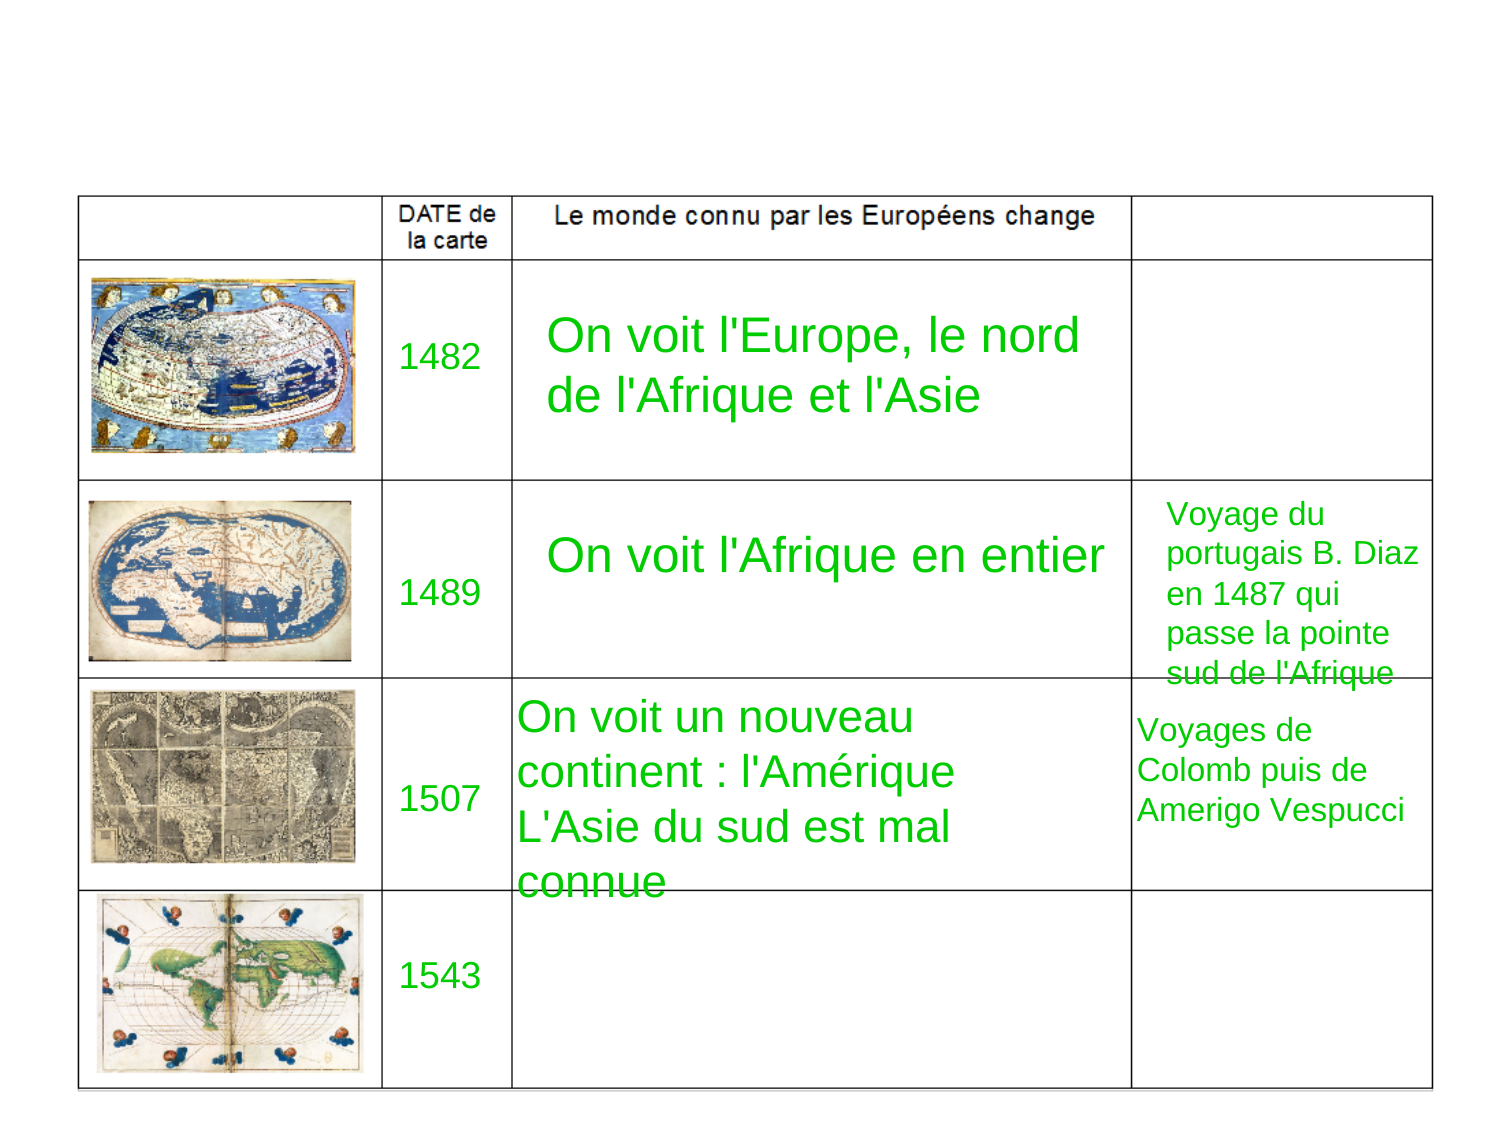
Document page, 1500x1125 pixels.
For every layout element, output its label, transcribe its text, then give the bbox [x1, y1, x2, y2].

text_box On voit l'Europe, le nord de l'Afrique et l'Asie [531, 295, 1123, 431]
text_box On voit l'Afrique en entier [531, 514, 1123, 590]
text_box On voit un nouveau continent : l'Amérique L'Asie du sud est mal connue [501, 679, 1123, 975]
text_box 1489 [383, 560, 502, 621]
picture [67, 185, 1447, 1093]
text_box Voyages de Colomb puis de Amerigo Vespucci [1122, 700, 1447, 836]
text_box 1543 [383, 944, 502, 1004]
text_box 1482 [383, 324, 502, 385]
text_box Voyage du portugais B. Diaz en 1487 qui passe la pointe sud de l'Afrique [1151, 484, 1447, 699]
text_box 1507 [383, 766, 501, 827]
